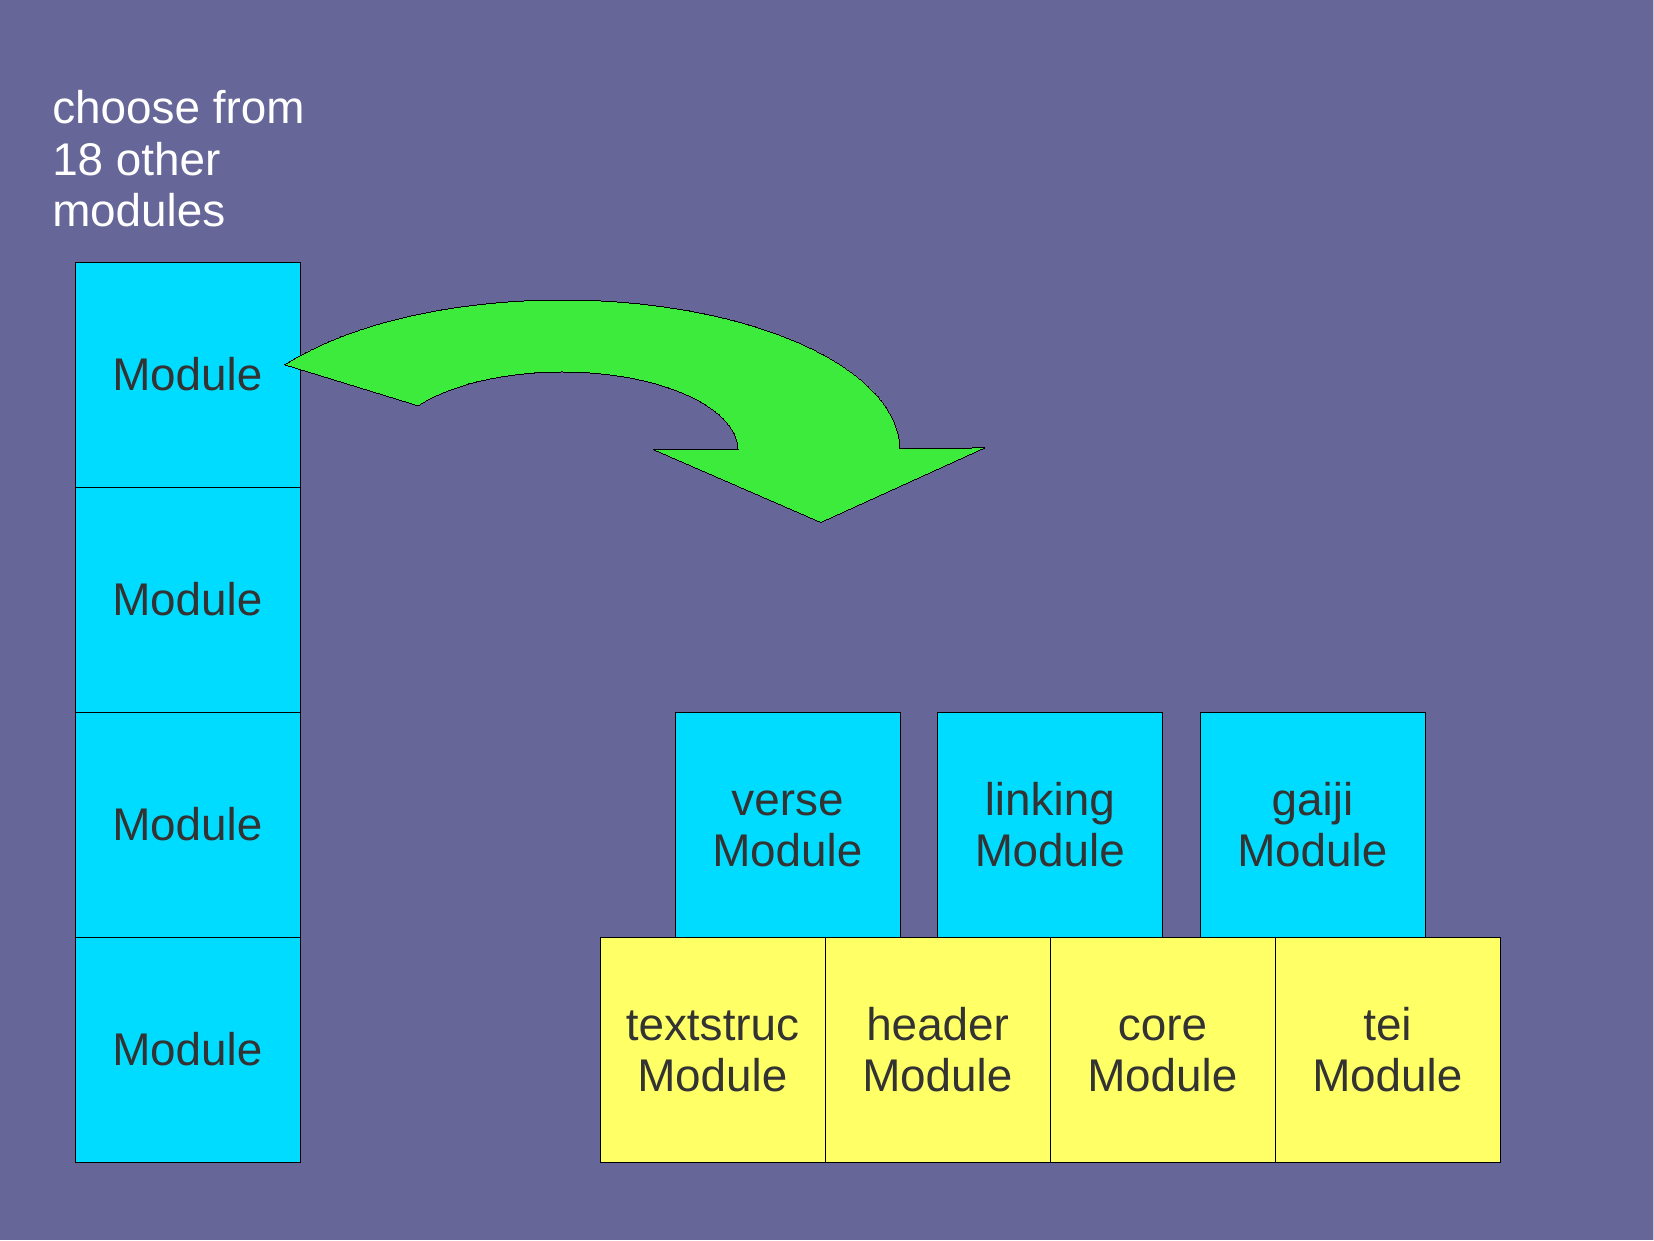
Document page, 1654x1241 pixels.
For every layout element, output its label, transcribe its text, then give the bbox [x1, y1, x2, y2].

text_box Module [75, 938, 301, 1163]
text_box [284, 300, 985, 523]
text_box gaiji Module [1200, 712, 1426, 938]
text_box linking Module [937, 712, 1163, 938]
text_box tei Module [1275, 937, 1501, 1163]
text_box textstruc Module [600, 937, 825, 1163]
text_box Module [75, 488, 301, 713]
text_box Module [75, 262, 301, 488]
text_box Module [75, 713, 301, 938]
text_box header Module [825, 937, 1050, 1163]
text_box choose from 18 other modules [37, 75, 376, 243]
text_box verse Module [675, 712, 901, 938]
text_box core Module [1050, 937, 1275, 1163]
